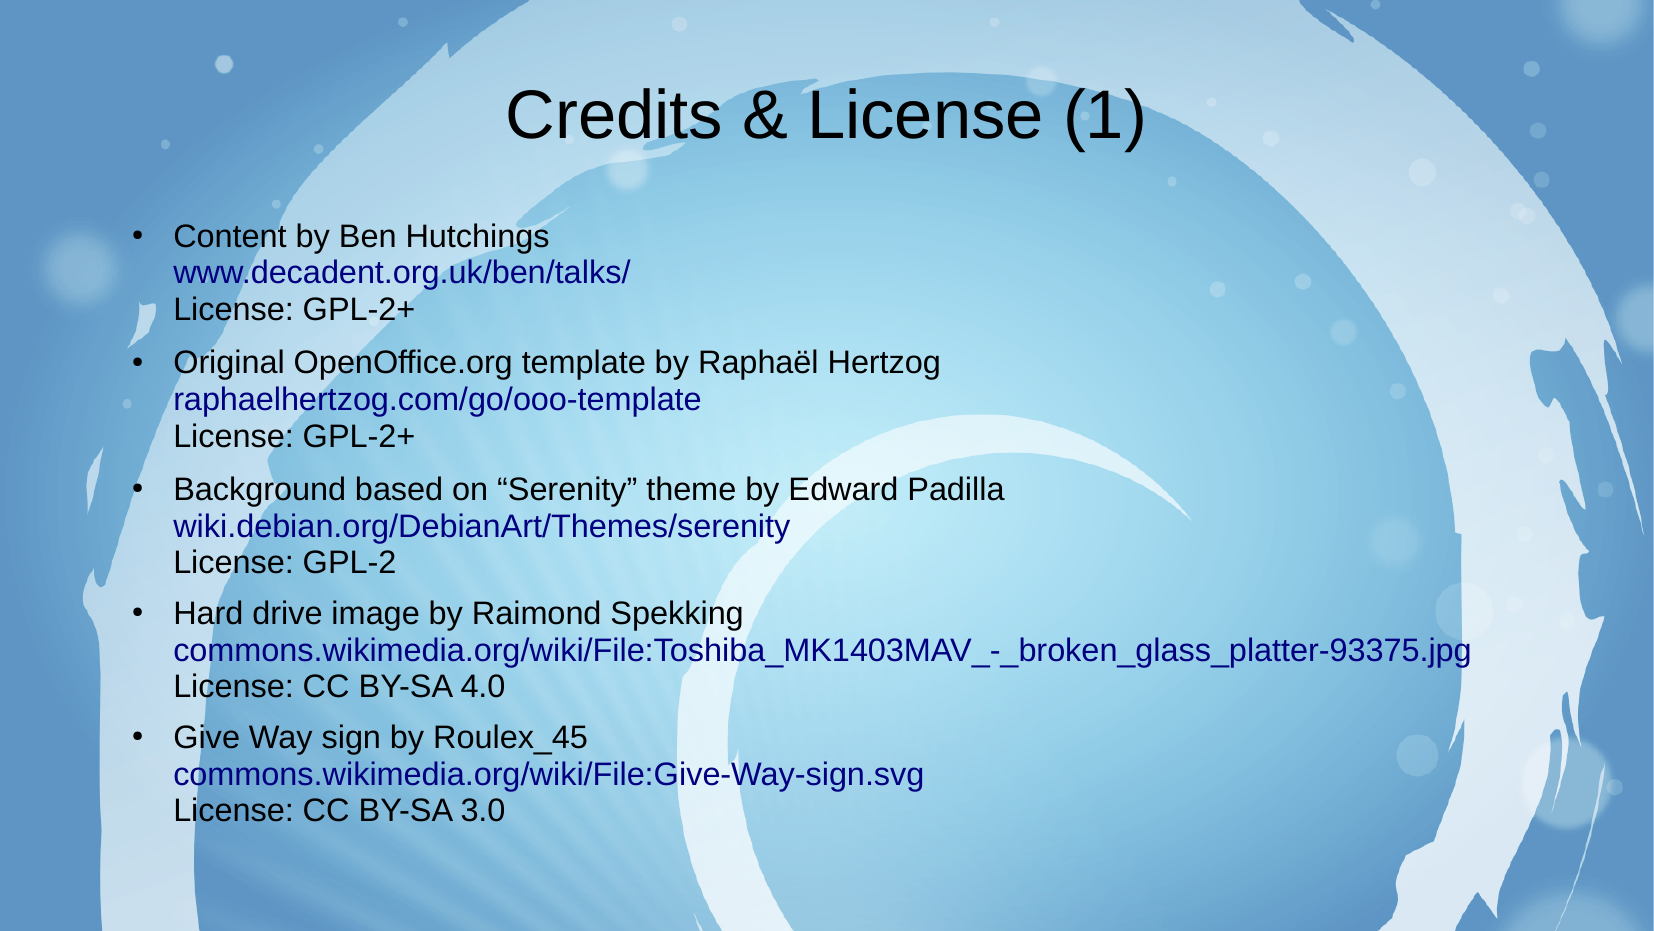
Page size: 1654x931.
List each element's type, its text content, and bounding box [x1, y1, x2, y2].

picture [0, 0, 1654, 931]
list Content by Ben Hutchings www.decadent.org.uk/ben/talks/ License: GPL-2+ Original OpenOffice.org template by Raphaël Hertzog raphaelhertzog.com/go/ooo-template License: GPL-2+ Background based on “Serenity” theme by Edward Padilla wiki.debian.org/DebianArt/Themes/serenity License: GPL-2 Hard drive image by Raimond Spekking commons.wikimedia.org/wiki/File:Toshiba_MK1403MAV_-_broken_glass_platter-93375.jpg License: CC BY-SA 4.0 Give Way sign by Roulex_45 commons.wikimedia.org/wiki/File:Give-Way-sign.svg License: CC BY-SA 3.0 [118, 217, 1536, 832]
title Credits & License (1) [118, 37, 1536, 193]
